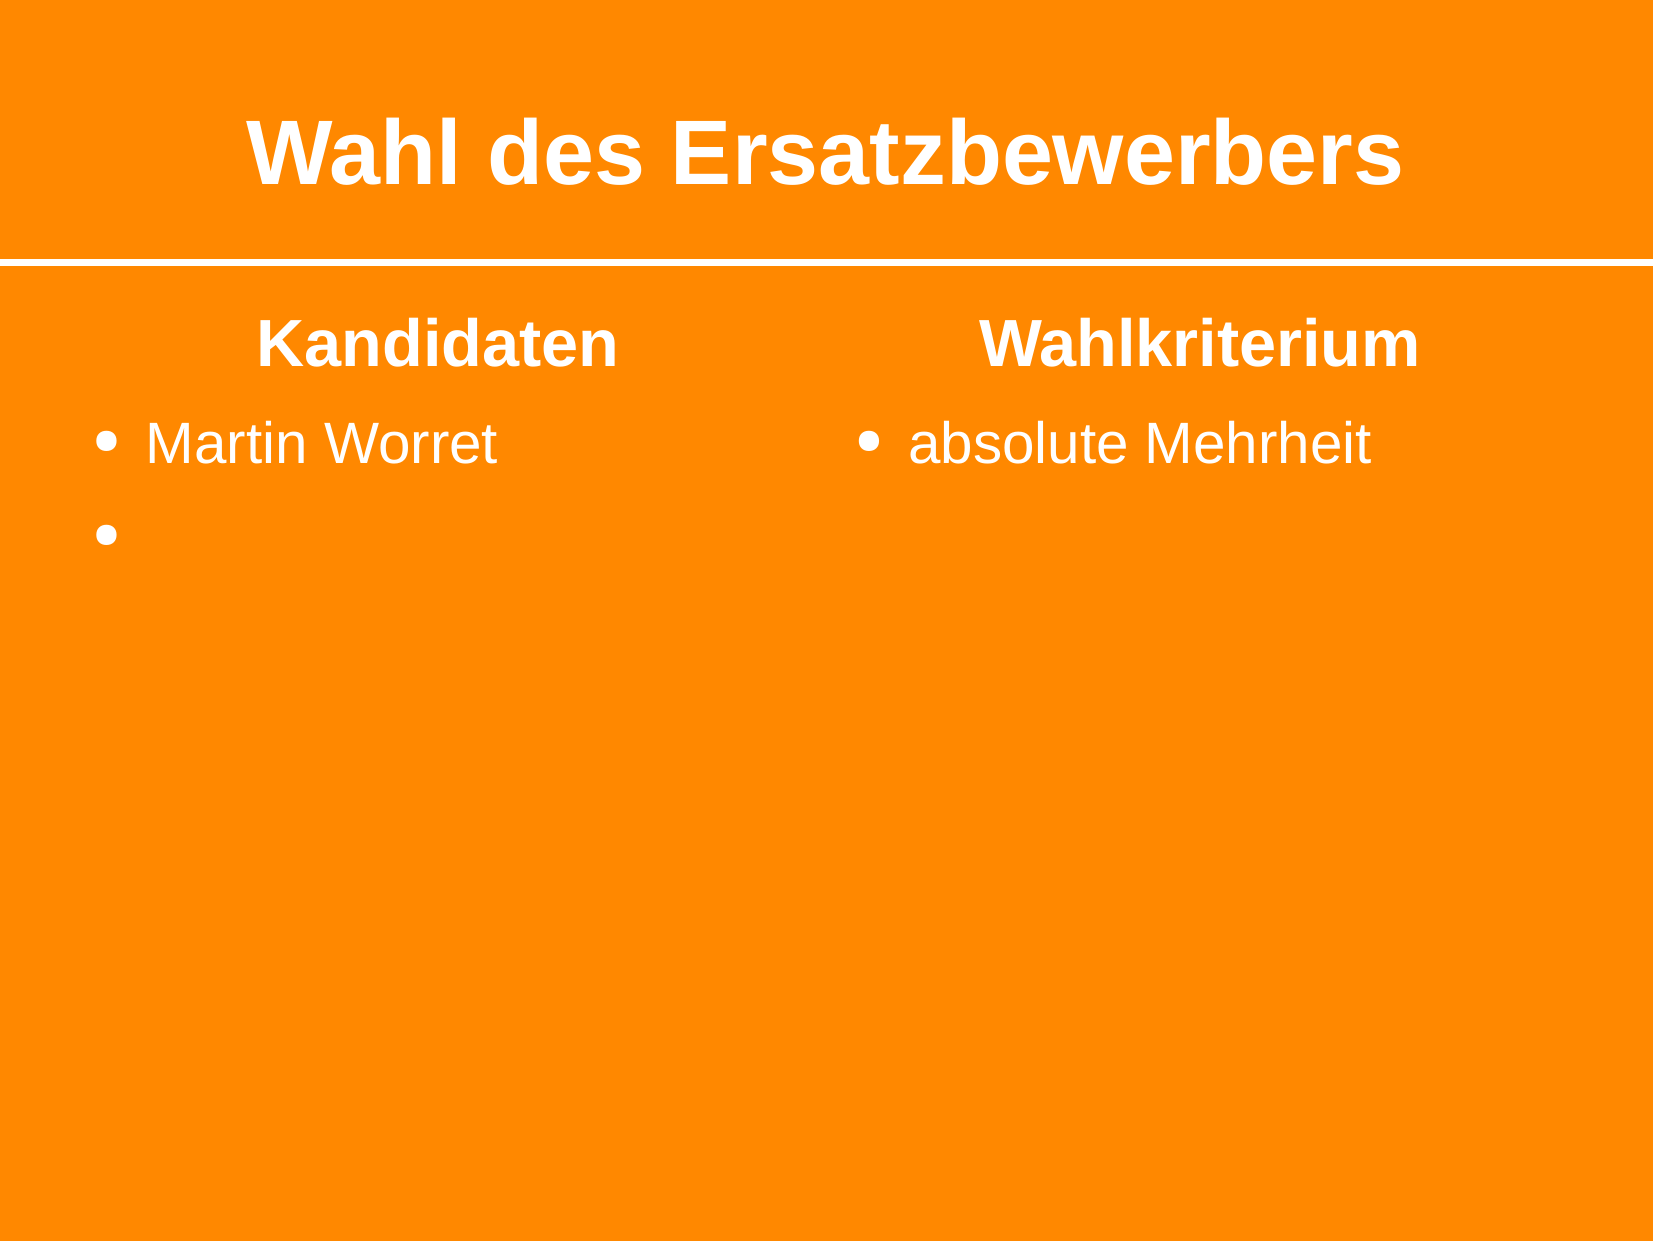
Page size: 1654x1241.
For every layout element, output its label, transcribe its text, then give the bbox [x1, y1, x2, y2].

list Kandidaten Martin Worret [75, 306, 801, 1111]
list Wahlkriterium absolute Mehrheit [837, 306, 1564, 1111]
title Wahl des Ersatzbewerbers [82, 56, 1571, 250]
